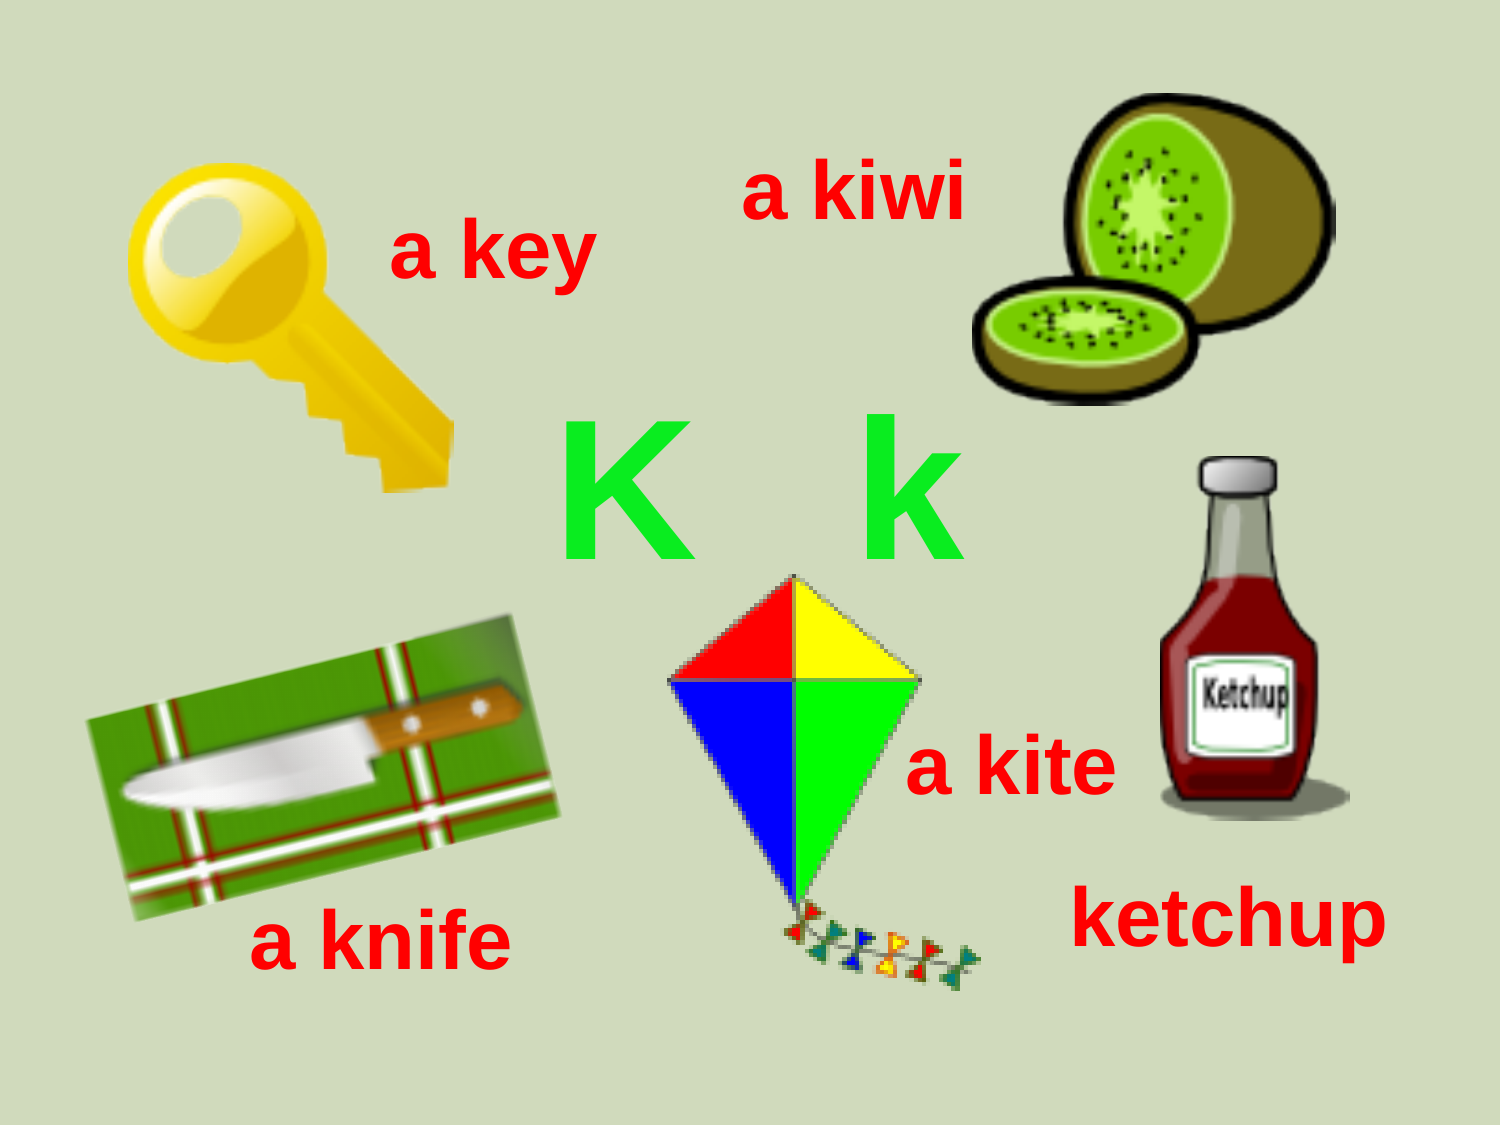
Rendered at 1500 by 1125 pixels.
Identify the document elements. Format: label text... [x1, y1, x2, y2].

text_box a key [375, 187, 645, 303]
picture [667, 574, 981, 991]
text_box ketchup [1054, 855, 1500, 971]
text_box a kiwi [726, 128, 1055, 245]
picture [972, 93, 1336, 406]
picture [128, 163, 454, 493]
picture [1160, 456, 1350, 821]
text_box a knife [234, 878, 586, 995]
text_box K k [539, 351, 1290, 607]
text_box a kite [890, 703, 1172, 819]
picture [82, 609, 563, 923]
